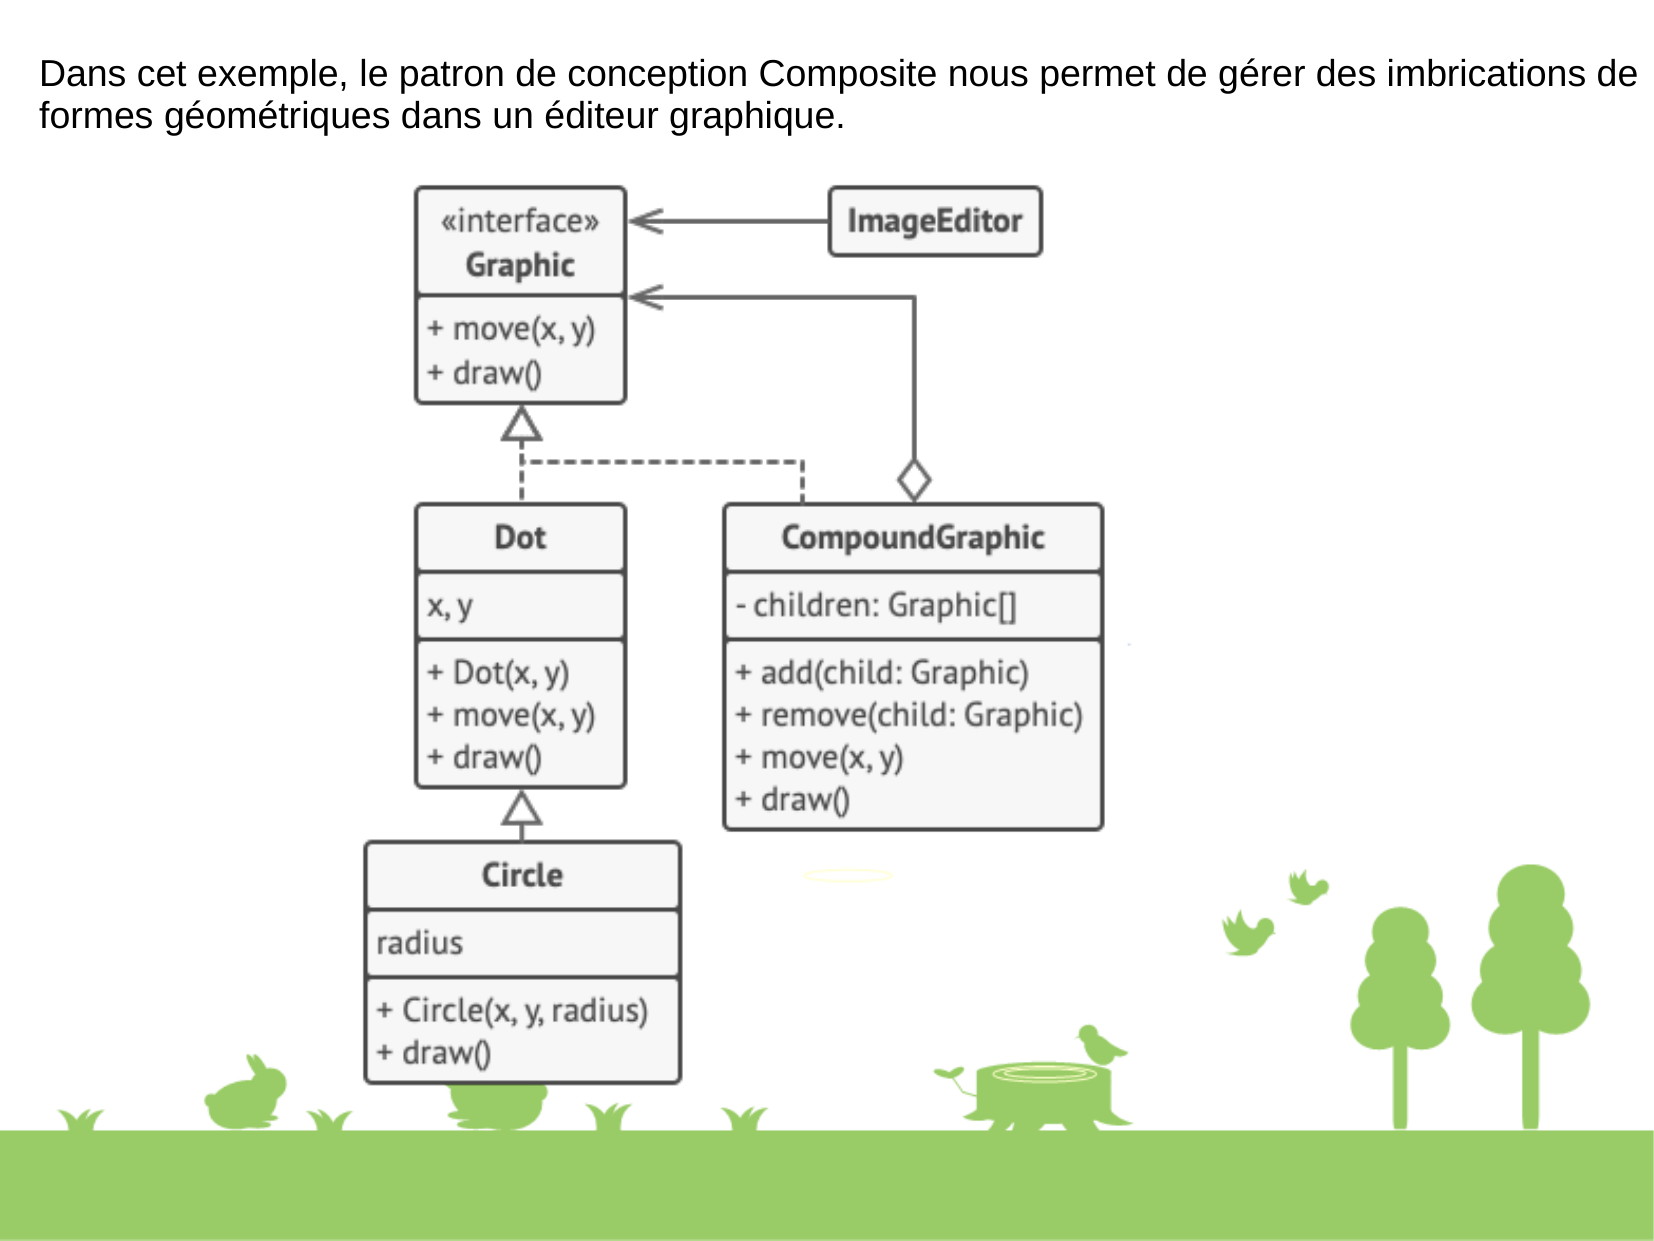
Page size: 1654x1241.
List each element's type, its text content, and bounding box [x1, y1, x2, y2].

text_box Dans cet exemple, le patron de conception Composite nous permet de gérer des imbrications de formes géométriques dans un éditeur graphique. [24, 45, 1654, 144]
picture [0, 0, 1654, 1241]
